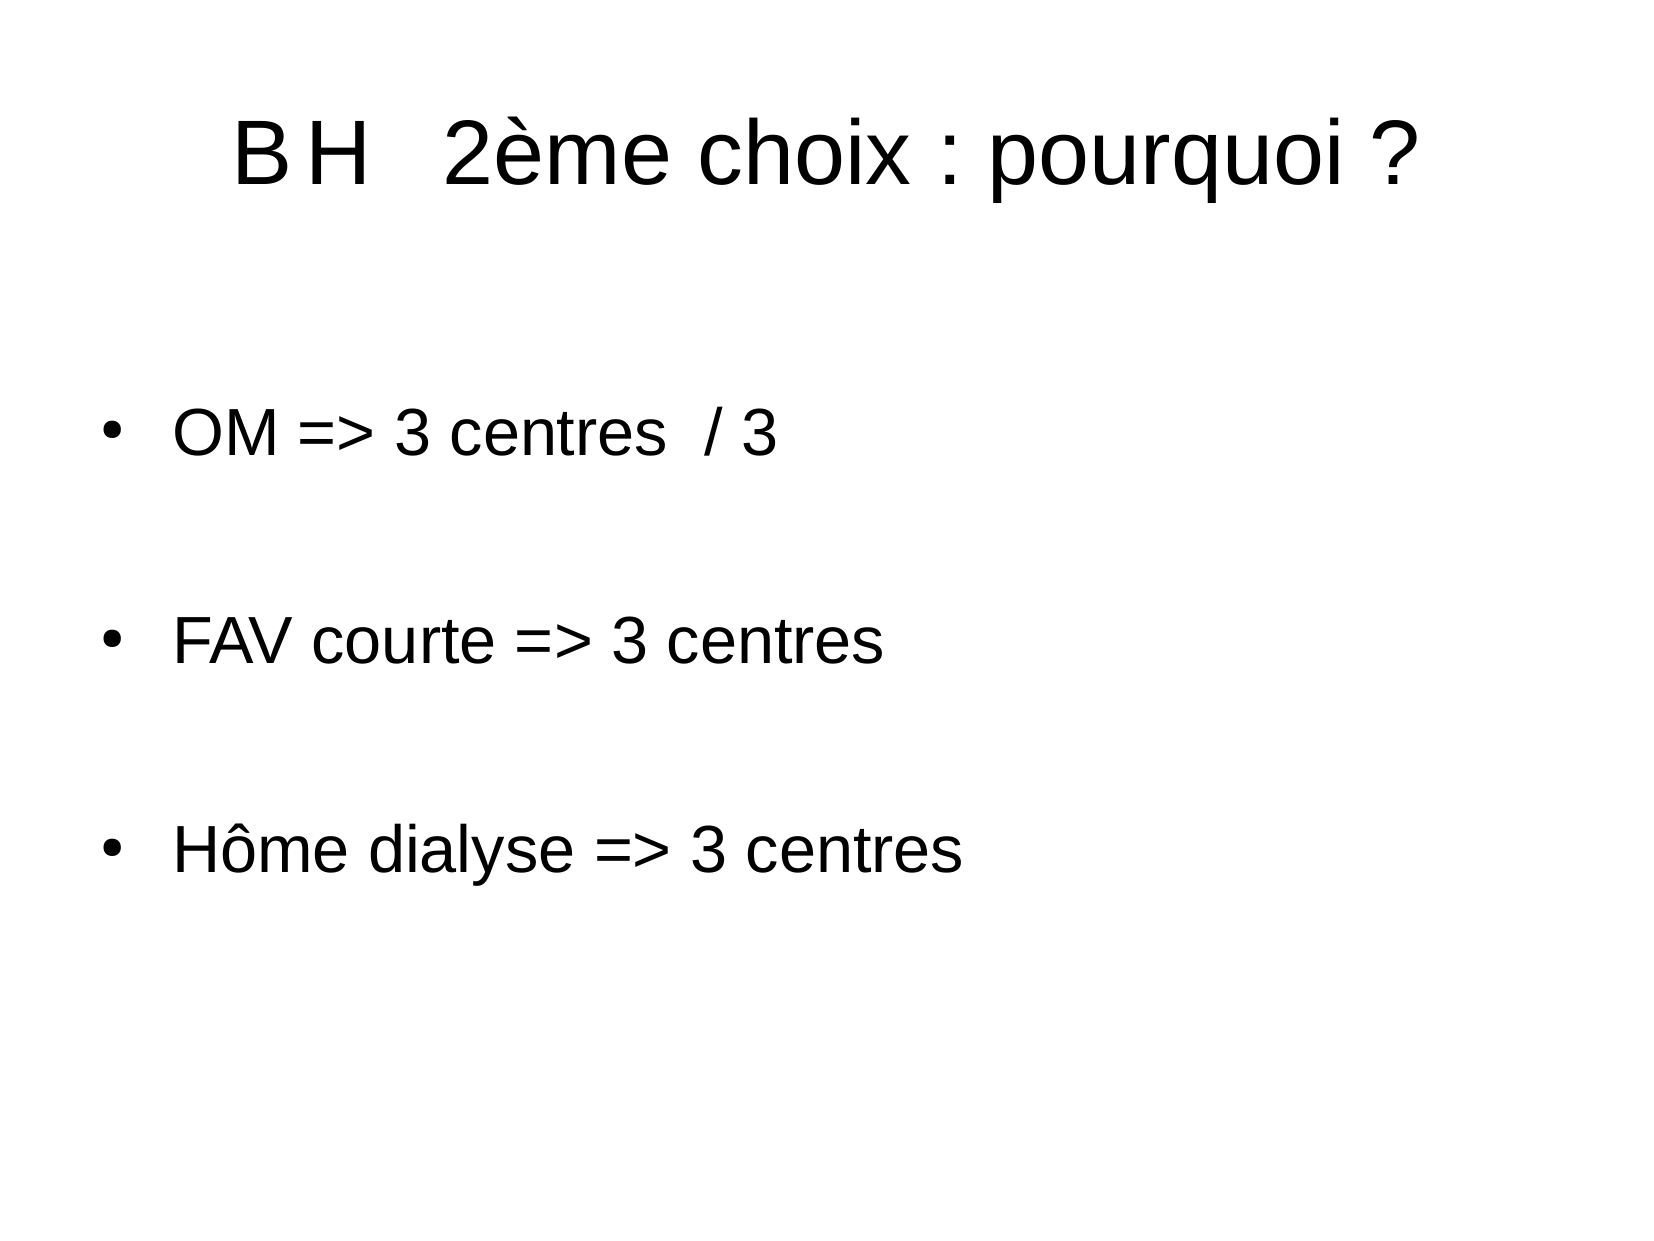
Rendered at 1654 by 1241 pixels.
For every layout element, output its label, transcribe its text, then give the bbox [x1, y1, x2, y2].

title B H 2ème choix : pourquoi ? [82, 49, 1571, 257]
list OM => 3 centres / 3 FAV courte => 3 centres Hôme dialyse => 3 centres [82, 290, 1571, 1109]
